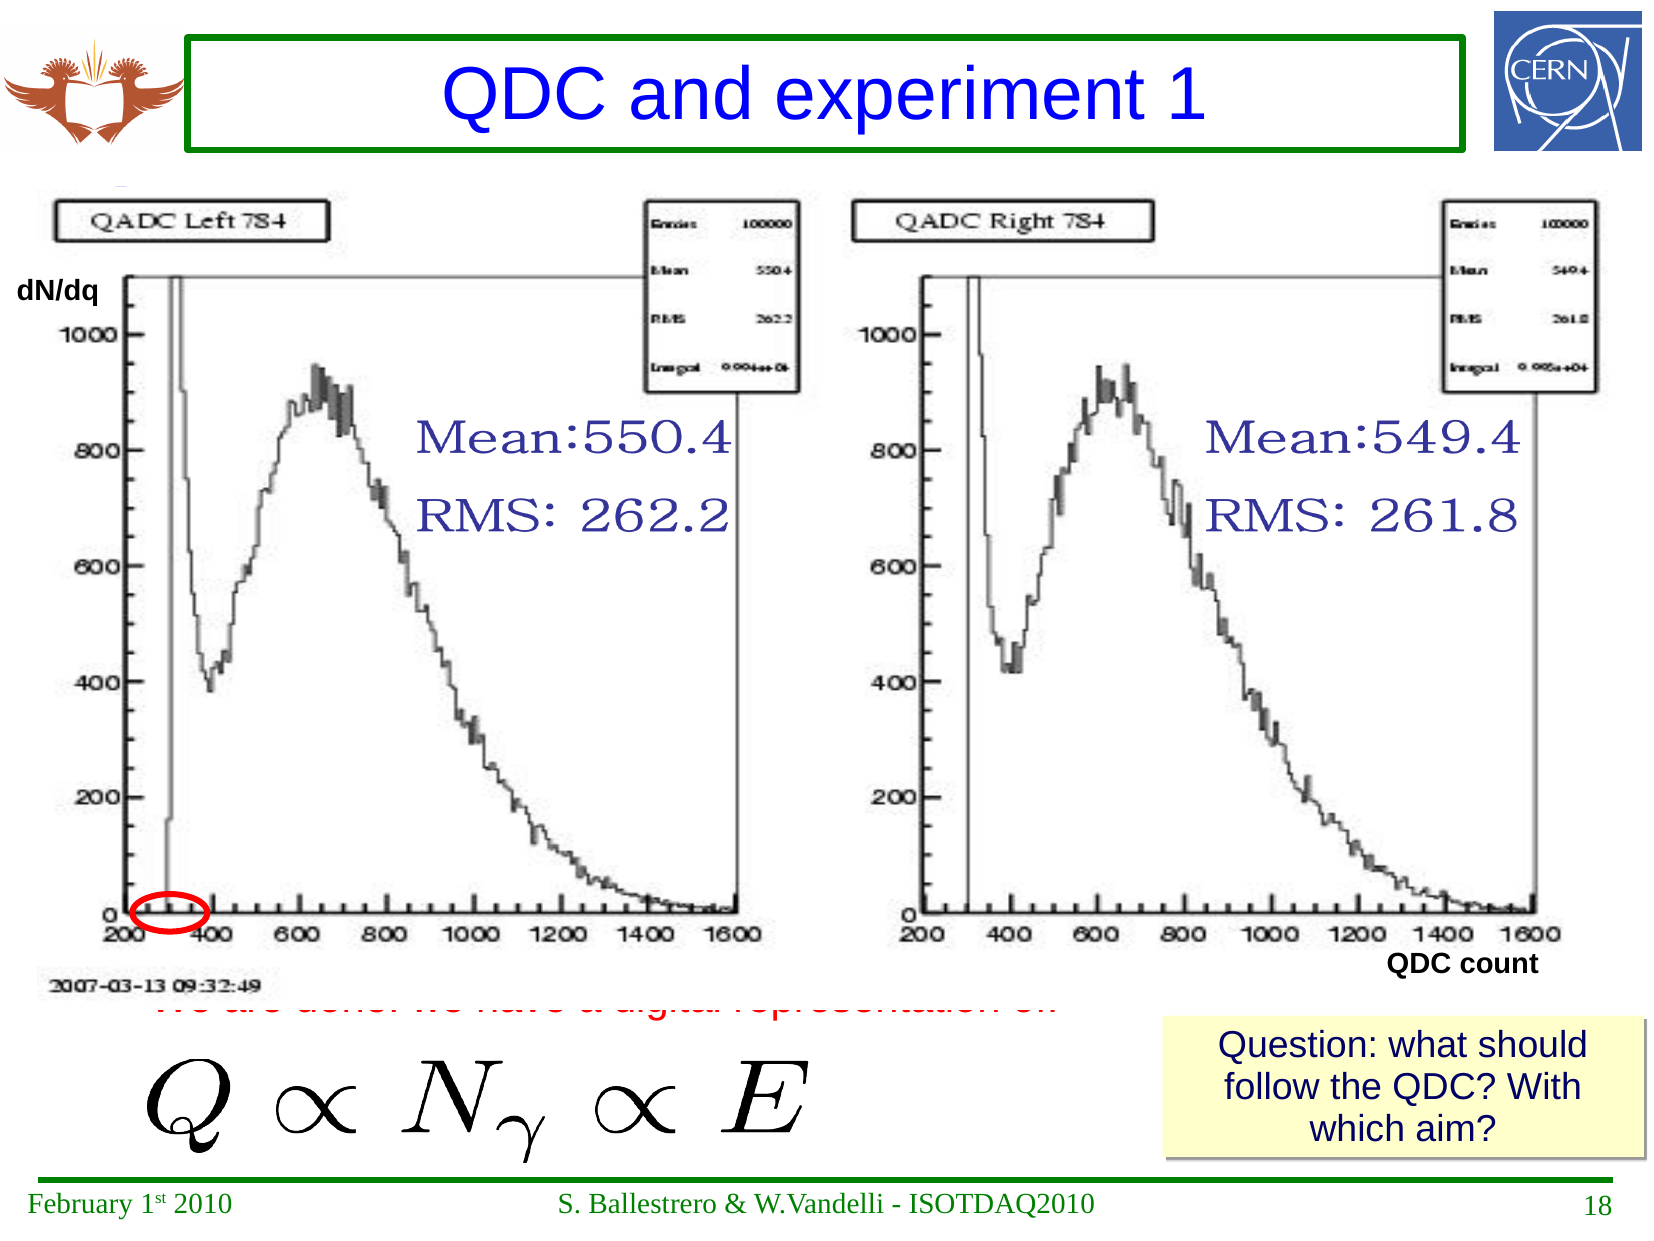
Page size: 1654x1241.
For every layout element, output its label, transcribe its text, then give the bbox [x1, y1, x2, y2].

picture [134, 1059, 826, 1163]
text_box Question: what should follow the QDC? With which aim? [1576, 1015, 1644, 1157]
text_box dN/dq [1, 266, 125, 319]
picture [1494, 11, 1642, 151]
picture [37, 187, 1613, 1010]
title QDC and experiment 1 [187, 37, 1463, 151]
text_box QDC count [1371, 939, 1554, 992]
list We are done: we have a digital representation of: [86, 1010, 1576, 1161]
list ADC converts a voltage into a digital representation. However, in our experiment, we have a current and we are interested in the total charge QDC → Charge to Digital Converter Essentially an integration step followed by an ADC Integration requires limits → gate [82, 183, 1571, 187]
picture [0, 29, 188, 151]
